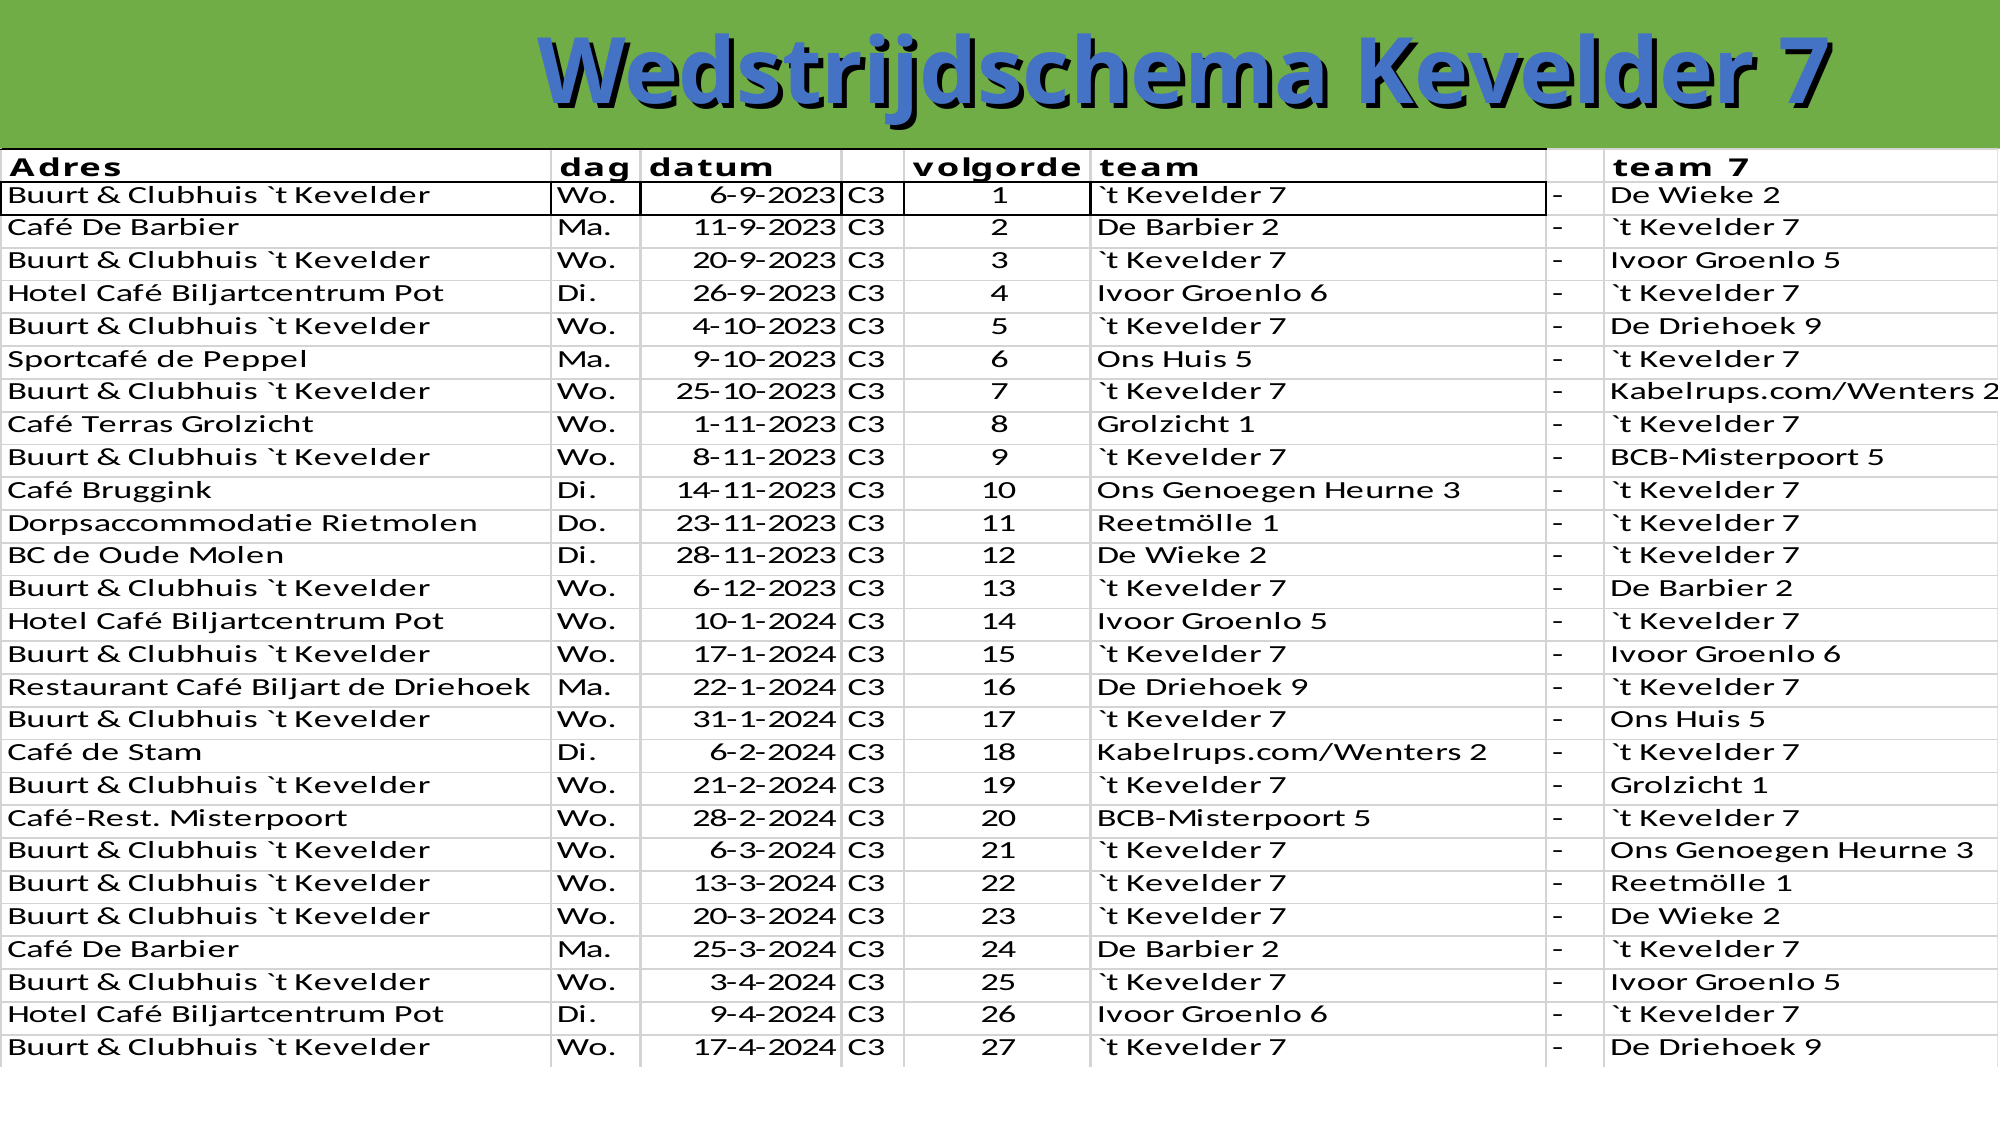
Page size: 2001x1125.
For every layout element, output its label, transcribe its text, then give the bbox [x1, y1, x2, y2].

picture [0, 148, 2000, 1069]
title Wedstrijdschema Kevelder 7 [0, 0, 2000, 148]
